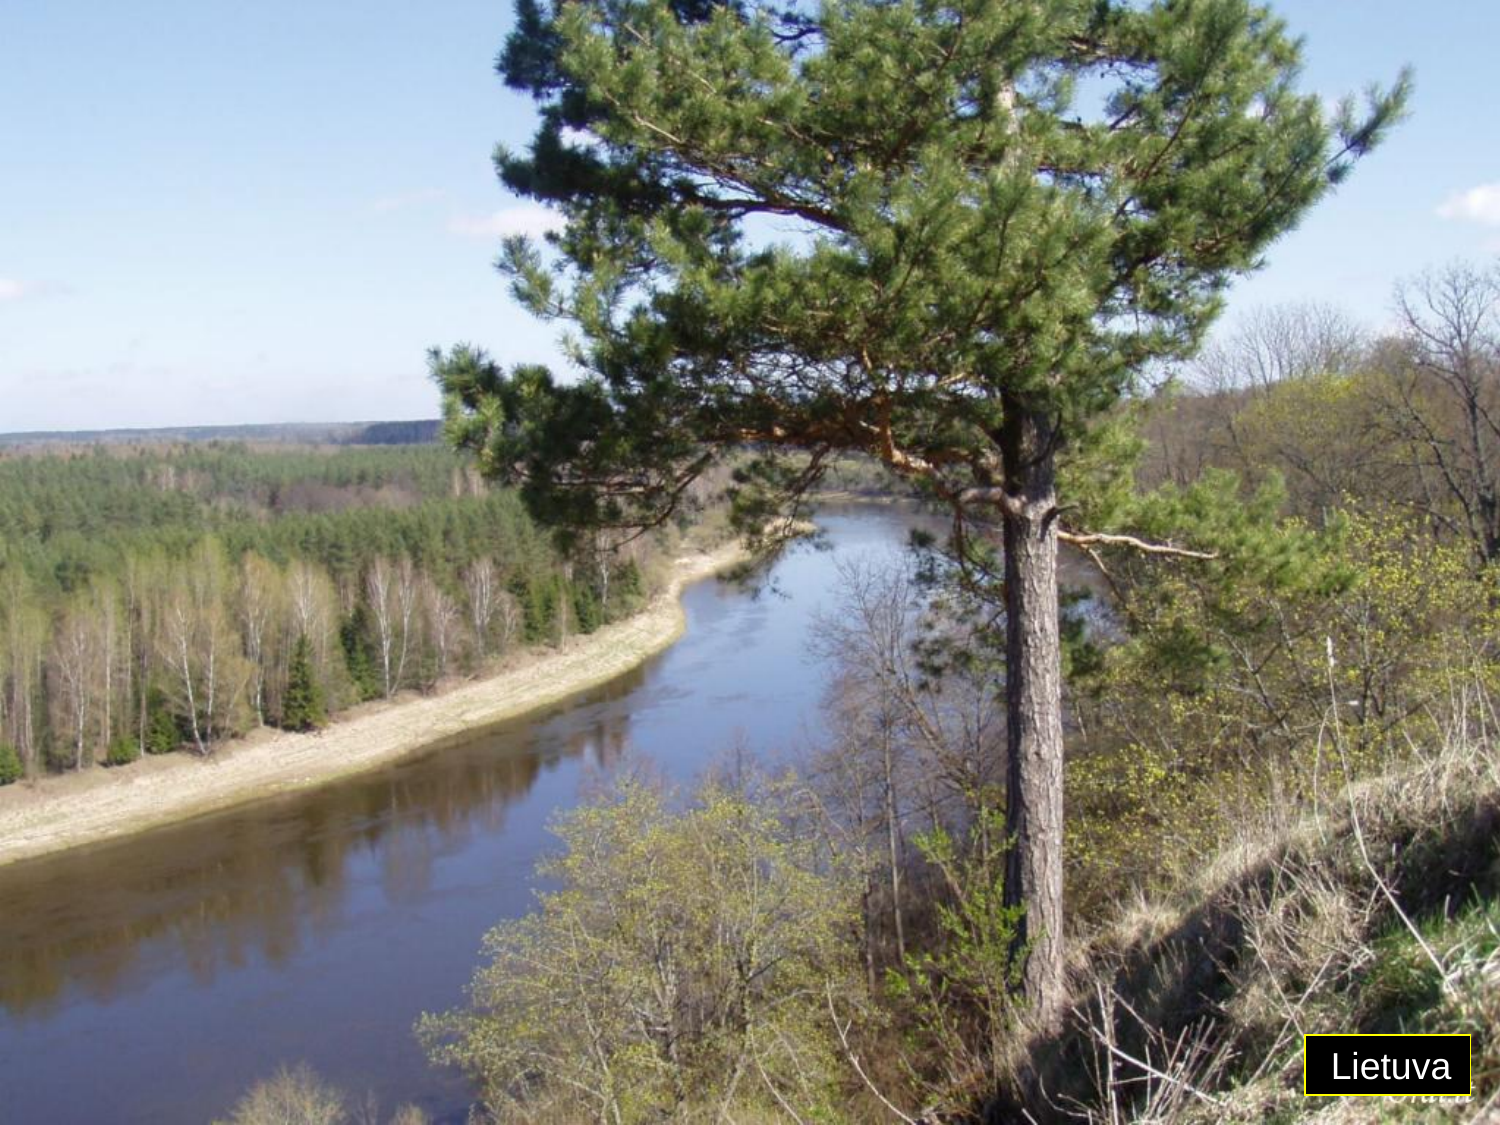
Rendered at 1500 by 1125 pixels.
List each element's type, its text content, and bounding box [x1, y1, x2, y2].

picture [0, 0, 1500, 1125]
text_box Lietuva [1305, 1035, 1471, 1095]
